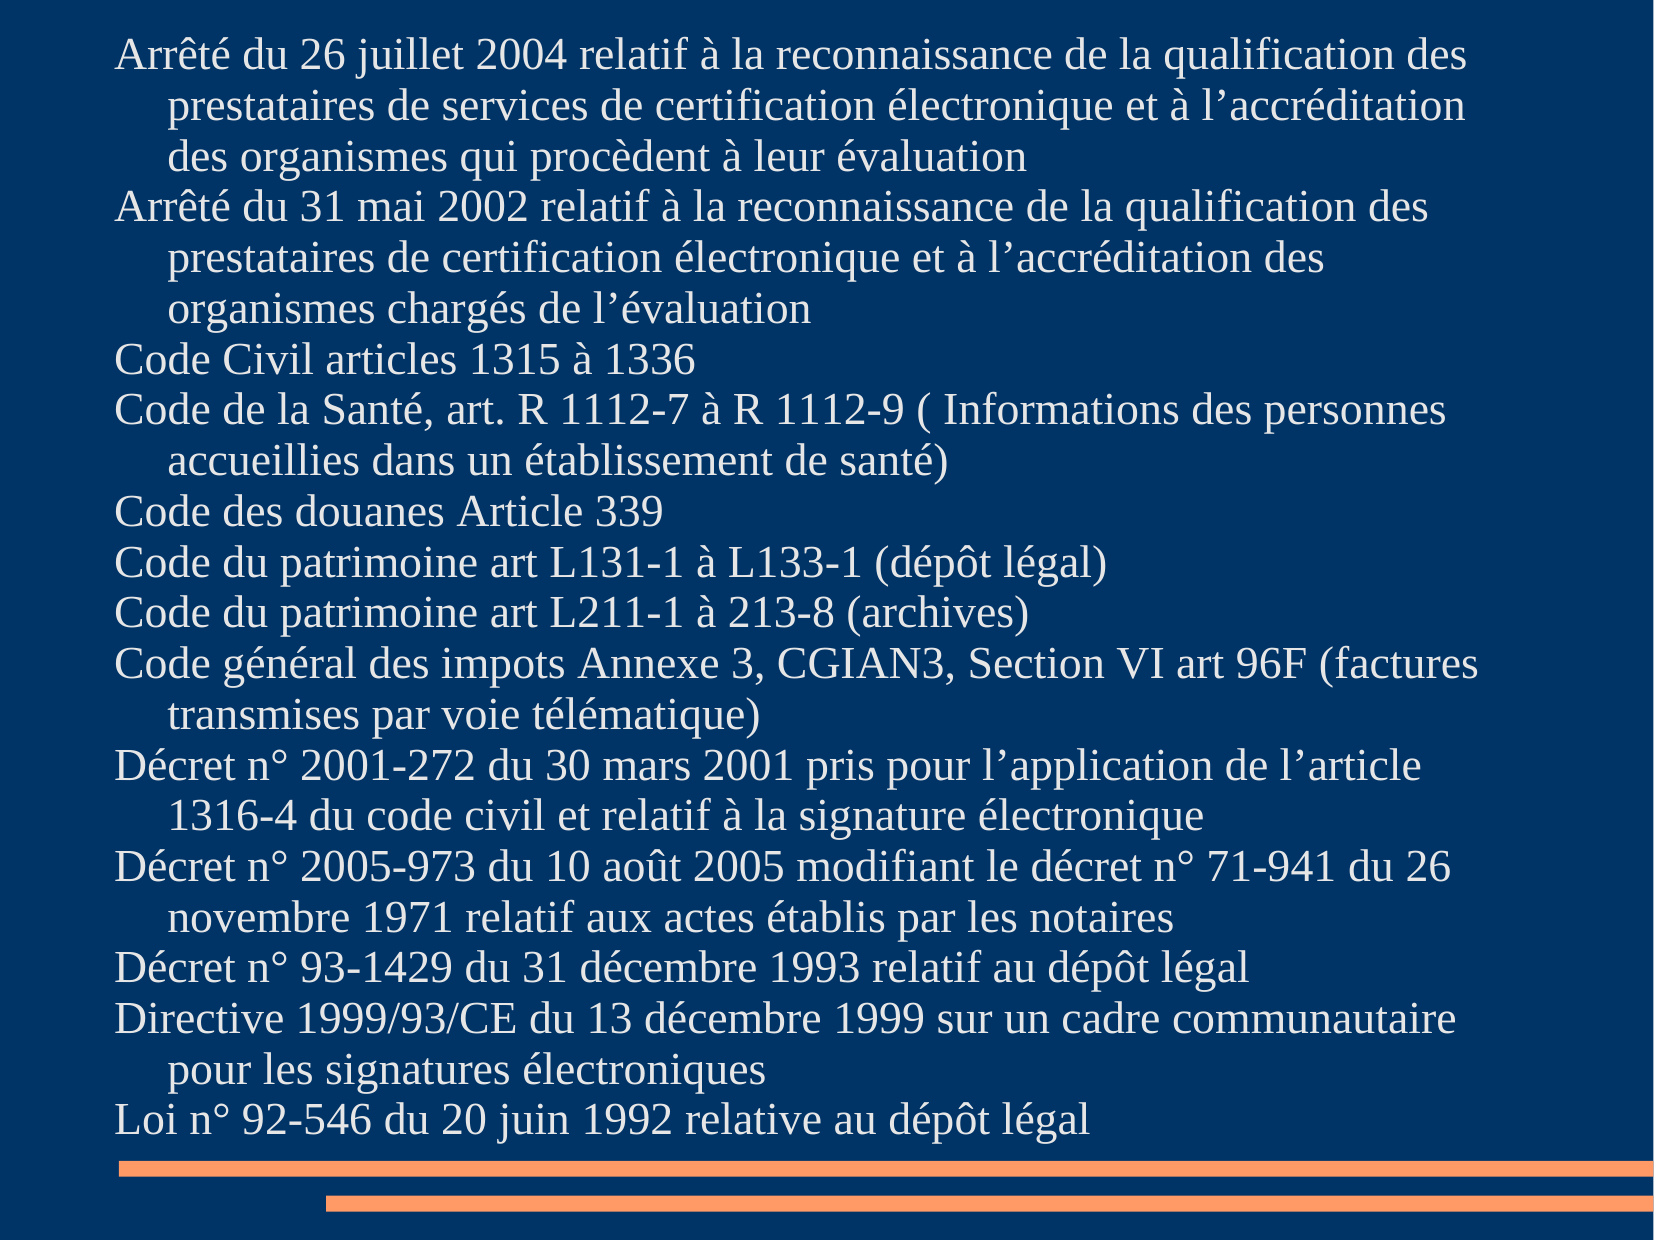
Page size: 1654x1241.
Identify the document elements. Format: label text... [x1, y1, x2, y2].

list Arrêté du 26 juillet 2004 relatif à la reconnaissance de la qualification des prestataires de services de certification électronique et à l’accréditation des organismes qui procèdent à leur évaluation Arrêté du 31 mai 2002 relatif à la reconnaissance de la qualification des prestataires de certification électronique et à l’accréditation des organismes chargés de l’évaluation Code Civil articles 1315 à 1336 Code de la Santé, art. R 1112-7 à R 1112-9 ( Informations des personnes accueillies dans un établissement de santé) Code des douanes Article 339 Code du patrimoine art L131-1 à L133-1 (dépôt légal) Code du patrimoine art L211-1 à 213-8 (archives) Code général des impots Annexe 3, CGIAN3, Section VI art 96F (factures transmises par voie télématique) Décret n° 2001-272 du 30 mars 2001 pris pour l’application de l’article 1316-4 du code civil et relatif à la signature électronique Décret n° 2005-973 du 10 août 2005 modifiant le décret n° 71-941 du 26 novembre 1971 relatif aux actes établis par les notaires Décret n° 93-1429 du 31 décembre 1993 relatif au dépôt légal Directive 1999/93/CE du 13 décembre 1999 sur un cadre communautaire pour les signatures électroniques Loi n° 92-546 du 20 juin 1992 relative au dépôt légal [96, 28, 1536, 1152]
